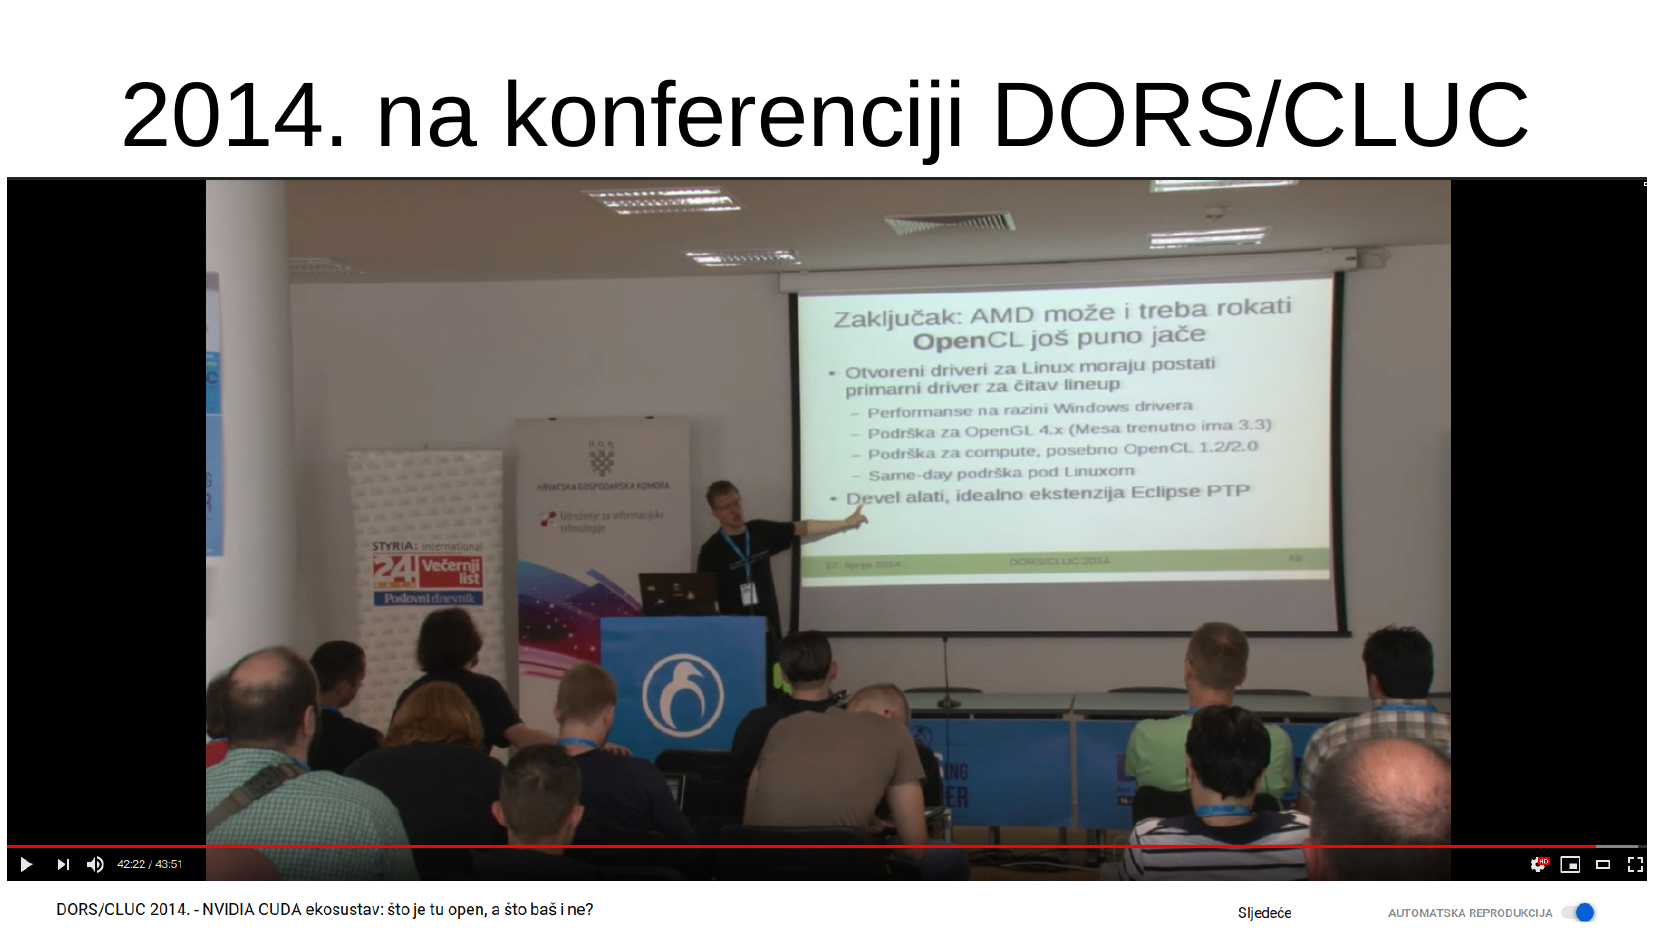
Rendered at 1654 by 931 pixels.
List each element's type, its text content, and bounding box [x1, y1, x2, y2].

title 2014. na konferenciji DORS/CLUC [82, 37, 1571, 177]
picture [7, 177, 1647, 922]
